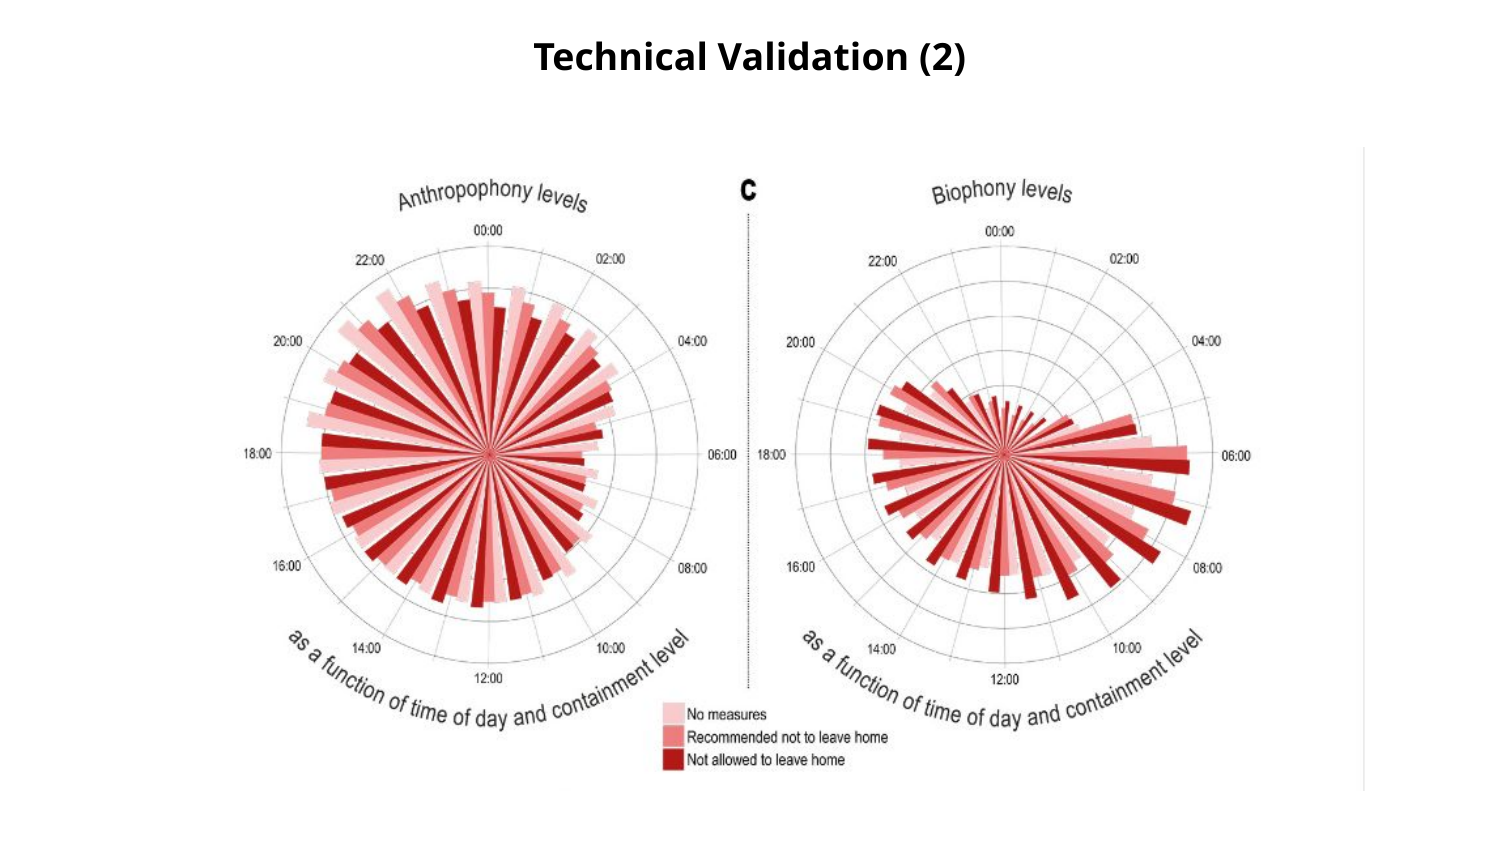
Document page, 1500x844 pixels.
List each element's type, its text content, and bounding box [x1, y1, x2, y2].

picture [227, 147, 1365, 791]
text_box Technical Validation (2) [0, 17, 1500, 93]
